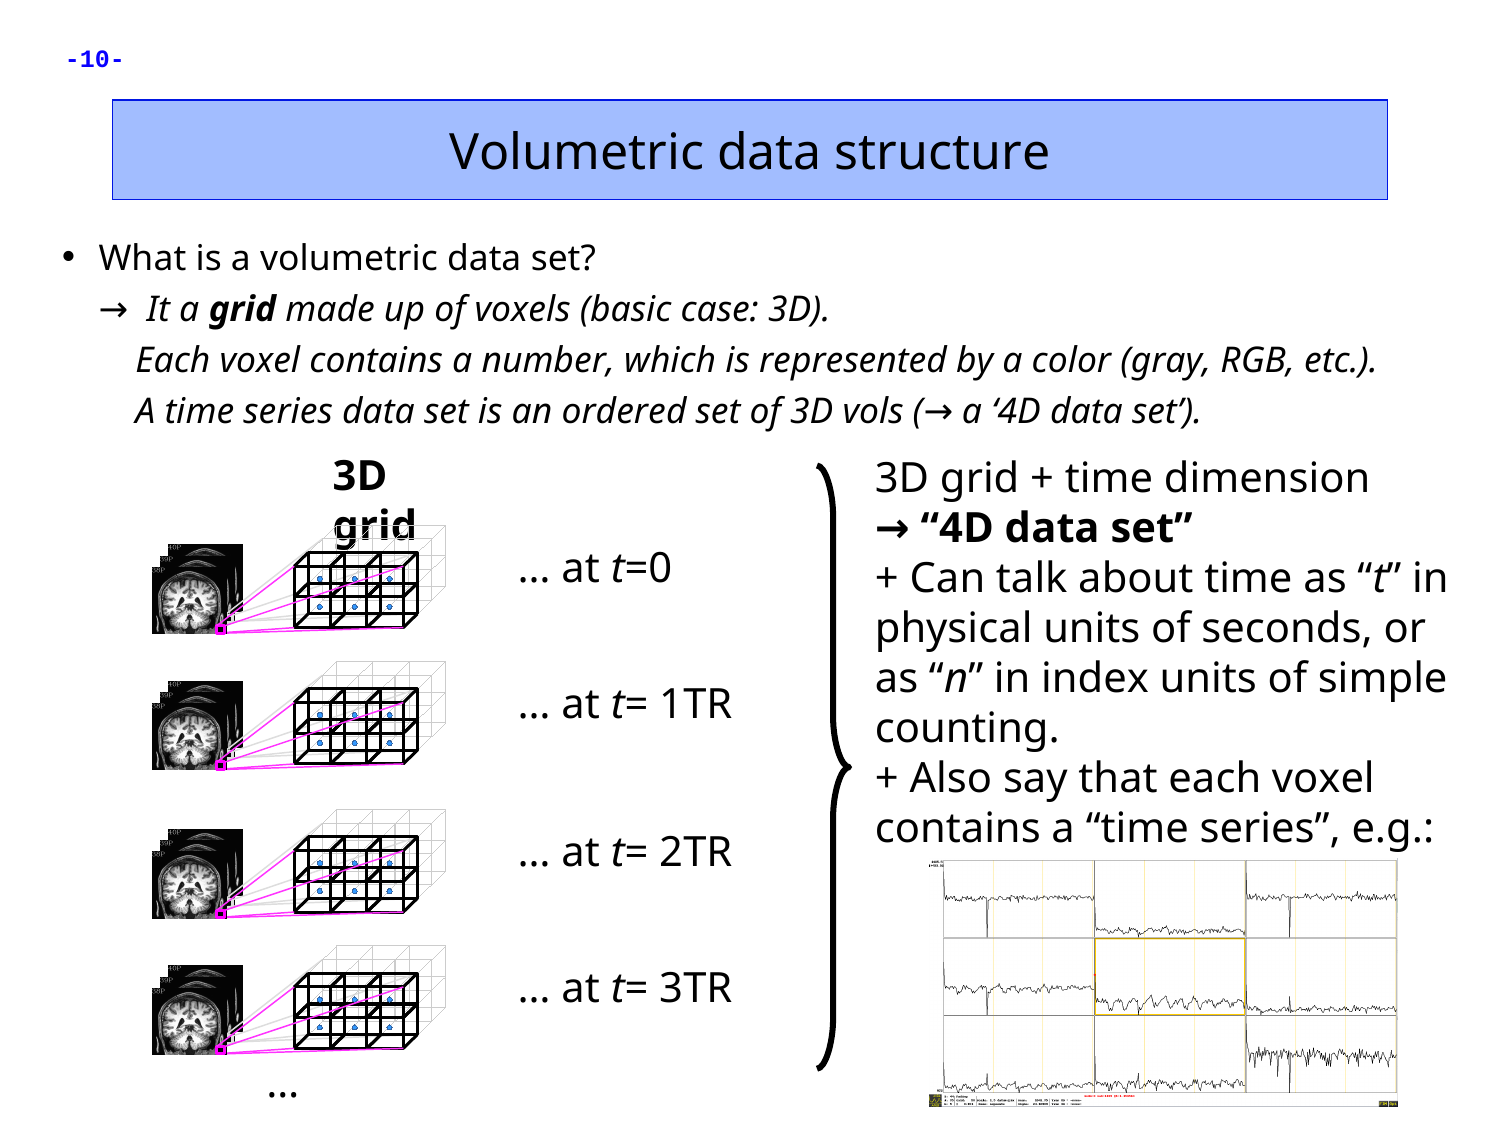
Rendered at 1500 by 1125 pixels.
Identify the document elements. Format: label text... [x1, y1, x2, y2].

picture [221, 901, 231, 909]
picture [222, 1038, 231, 1045]
text_box … at t= 2TR [503, 817, 755, 883]
picture [152, 544, 243, 634]
text_box [386, 604, 393, 610]
picture [152, 681, 243, 770]
text_box Volumetric data structure [112, 99, 1388, 200]
text_box … at t= 3TR [503, 953, 755, 1019]
picture [229, 739, 243, 750]
text_box [386, 740, 393, 746]
text_box [386, 1024, 393, 1030]
text_box 3D grid + time dimension → “4D data set” + Can talk about time as “t” in physical units of seconds, or as “n” in index units of simple counting. + Also say that each voxel contains a “time series”, e.g.: [860, 443, 1468, 859]
picture [222, 753, 231, 760]
picture [152, 829, 243, 919]
text_box … at t=0 [502, 533, 700, 599]
text_box What is a volumetric data set? → It a grid made up of voxels (basic case: 3D). Each voxel contains a number, which is represented by a color (gray, RGB, etc.). A time series data set is an ordered set of 3D vols (→ a ‘4D data set’). [46, 226, 1489, 376]
picture [152, 965, 243, 1055]
text_box [386, 888, 393, 894]
text_box … at t= 1TR [503, 669, 755, 735]
text_box [386, 576, 393, 582]
text_box 3D grid [318, 441, 497, 507]
picture [229, 603, 243, 614]
picture [230, 1024, 243, 1034]
picture [230, 887, 243, 898]
picture [929, 858, 1398, 1107]
text_box [387, 996, 393, 1003]
picture [222, 617, 231, 624]
text_box [317, 996, 323, 1003]
text_box … [251, 1048, 504, 1114]
